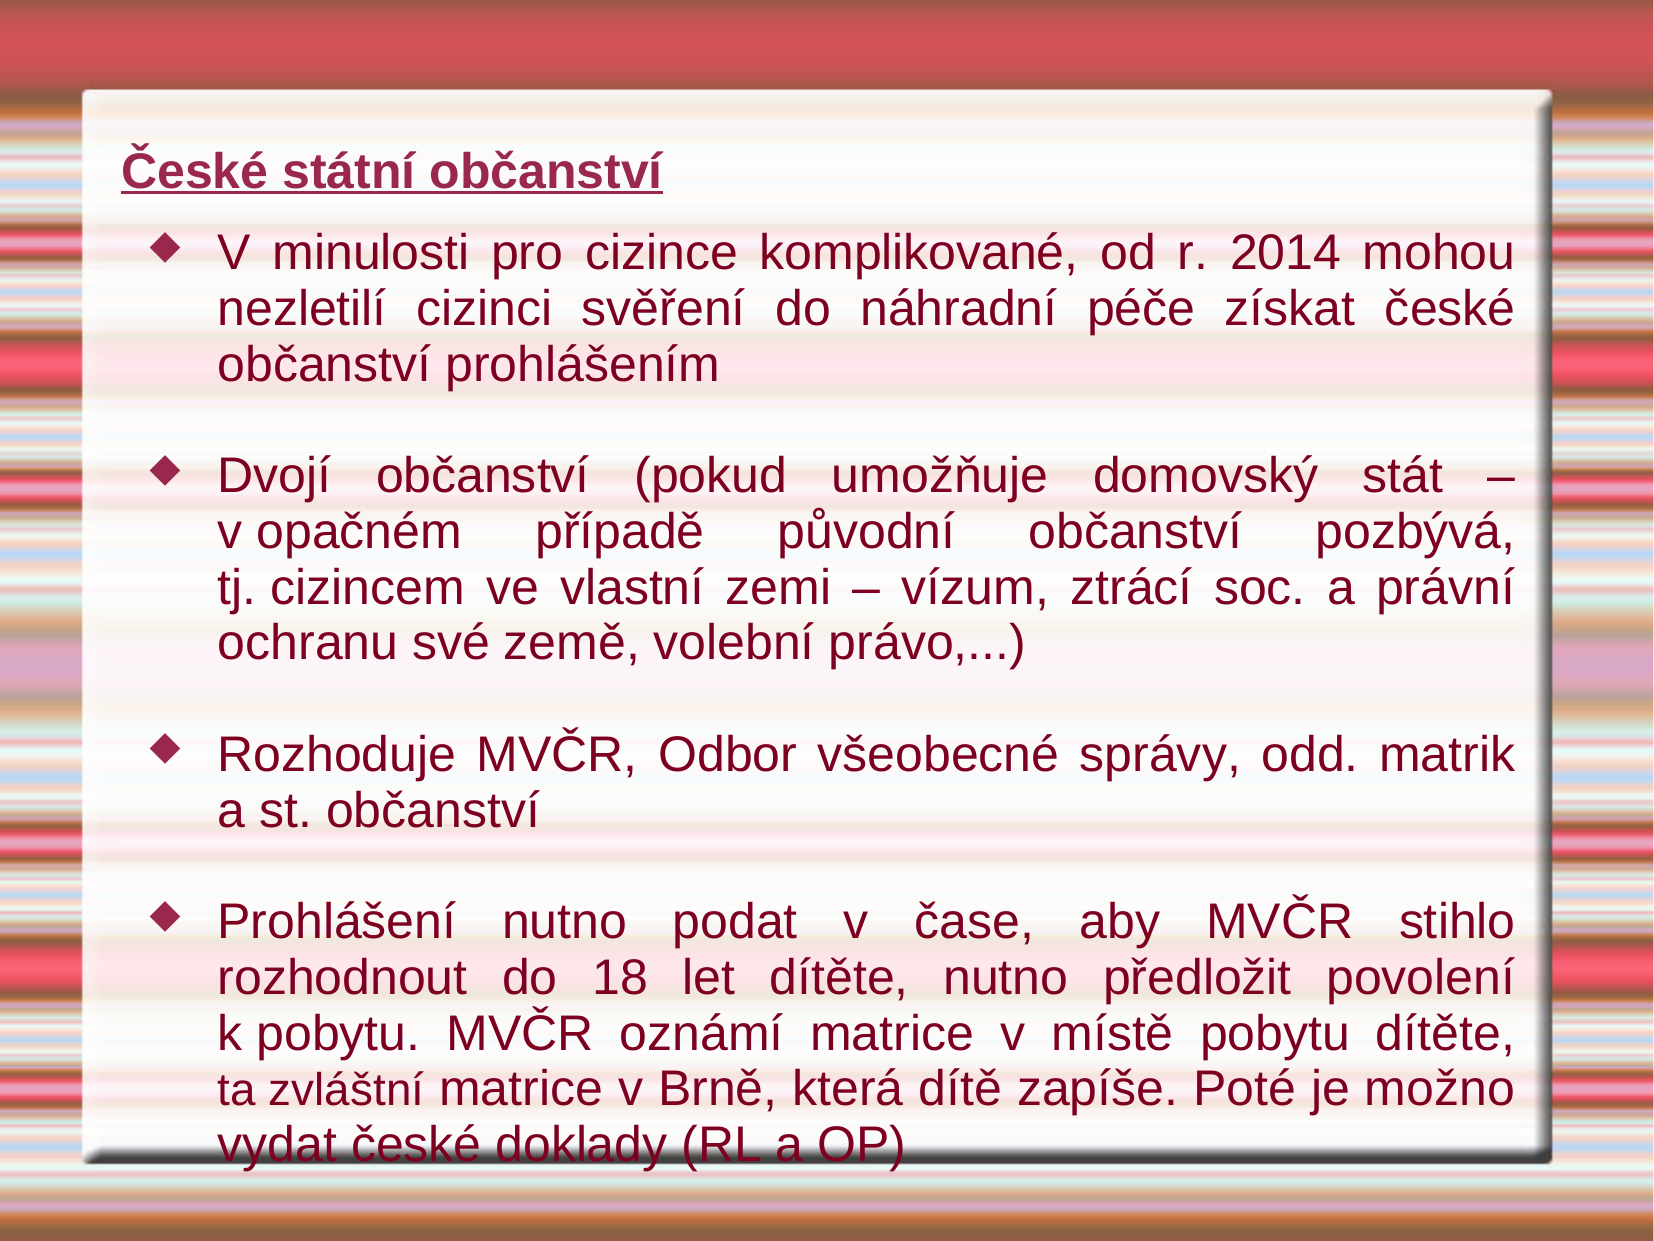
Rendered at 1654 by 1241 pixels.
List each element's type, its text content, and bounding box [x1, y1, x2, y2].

title České státní občanství [121, 50, 1534, 237]
picture [0, 0, 1654, 1241]
list V minulosti pro cizince komplikované, od r. 2014 mohou nezletilí cizinci svěření do náhradní péče získat české občanství prohlášením Dvojí občanství (pokud umožňuje domovský stát – v opačném případě původní občanství pozbývá, tj. cizincem ve vlastní zemi – vízum, ztrácí soc. a právní ochranu své země, volební právo,...) Rozhoduje MVČR, Odbor všeobecné správy, odd. matrik a st. občanství Prohlášení nutno podat v čase, aby MVČR stihlo rozhodnout do 18 let dítěte, nutno předložit povolení k pobytu. MVČR oznámí matrice v místě pobytu dítěte, ta zvláštní matrice v Brně, která dítě zapíše. Poté je možno vydat české doklady (RL a OP) [134, 224, 1516, 1241]
